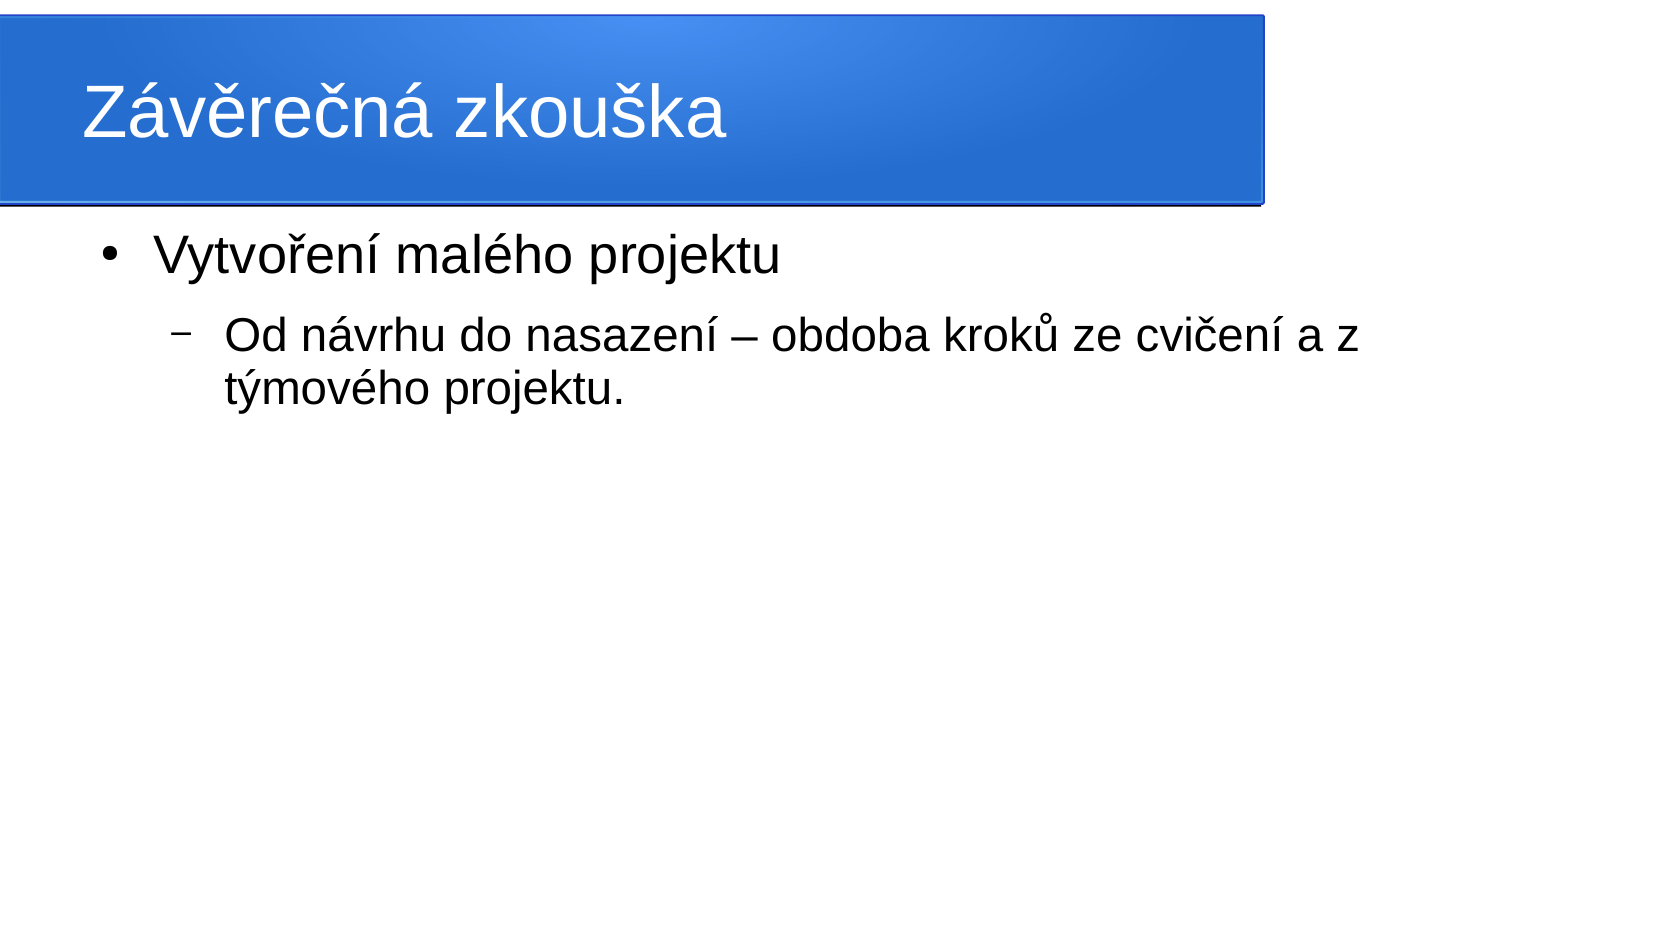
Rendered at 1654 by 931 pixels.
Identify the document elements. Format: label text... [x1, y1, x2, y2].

list Vytvoření malého projektu Od návrhu do nasazení – obdoba kroků ze cvičení a z týmového projektu. [82, 224, 1571, 764]
title Závěrečná zkouška [82, 35, 1235, 189]
